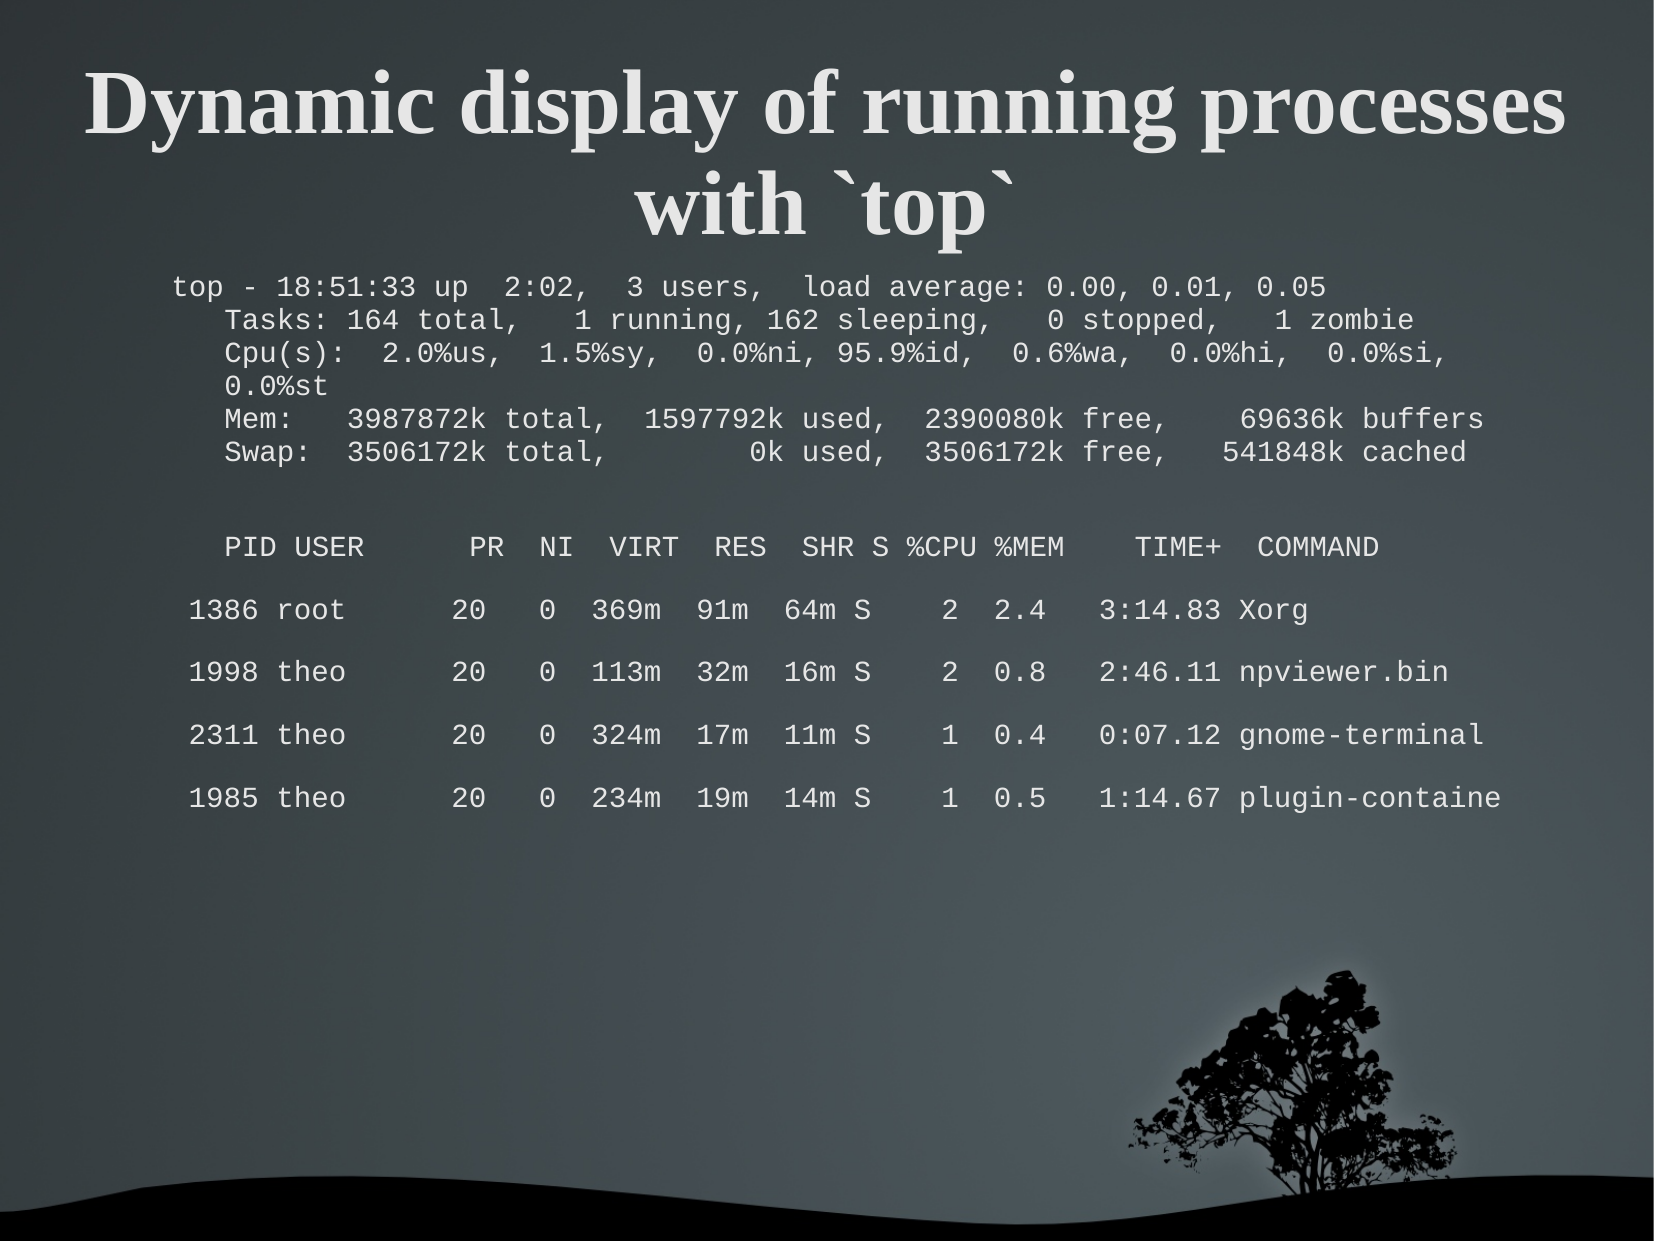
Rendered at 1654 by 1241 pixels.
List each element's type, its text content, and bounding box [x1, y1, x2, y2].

list top - 18:51:33 up 2:02, 3 users, load average: 0.00, 0.01, 0.05 Tasks: 164 total, 1 running, 162 sleeping, 0 stopped, 1 zombie Cpu(s): 2.0%us, 1.5%sy, 0.0%ni, 95.9%id, 0.6%wa, 0.0%hi, 0.0%si, 0.0%st Mem: 3987872k total, 1597792k used, 2390080k free, 69636k buffers Swap: 3506172k total, 0k used, 3506172k free, 541848k cached PID USER PR NI VIRT RES SHR S %CPU %MEM TIME+ COMMAND 1386 root 20 0 369m 91m 64m S 2 2.4 3:14.83 Xorg 1998 theo 20 0 113m 32m 16m S 2 0.8 2:46.11 npviewer.bin 2311 theo 20 0 324m 17m 11m S 1 0.4 0:07.12 gnome-terminal 1985 theo 20 0 234m 19m 14m S 1 0.5 1:14.67 plugin-containe [82, 273, 1571, 1212]
picture [0, 0, 1654, 1241]
title Dynamic display of running processes with `top` [82, 33, 1571, 273]
